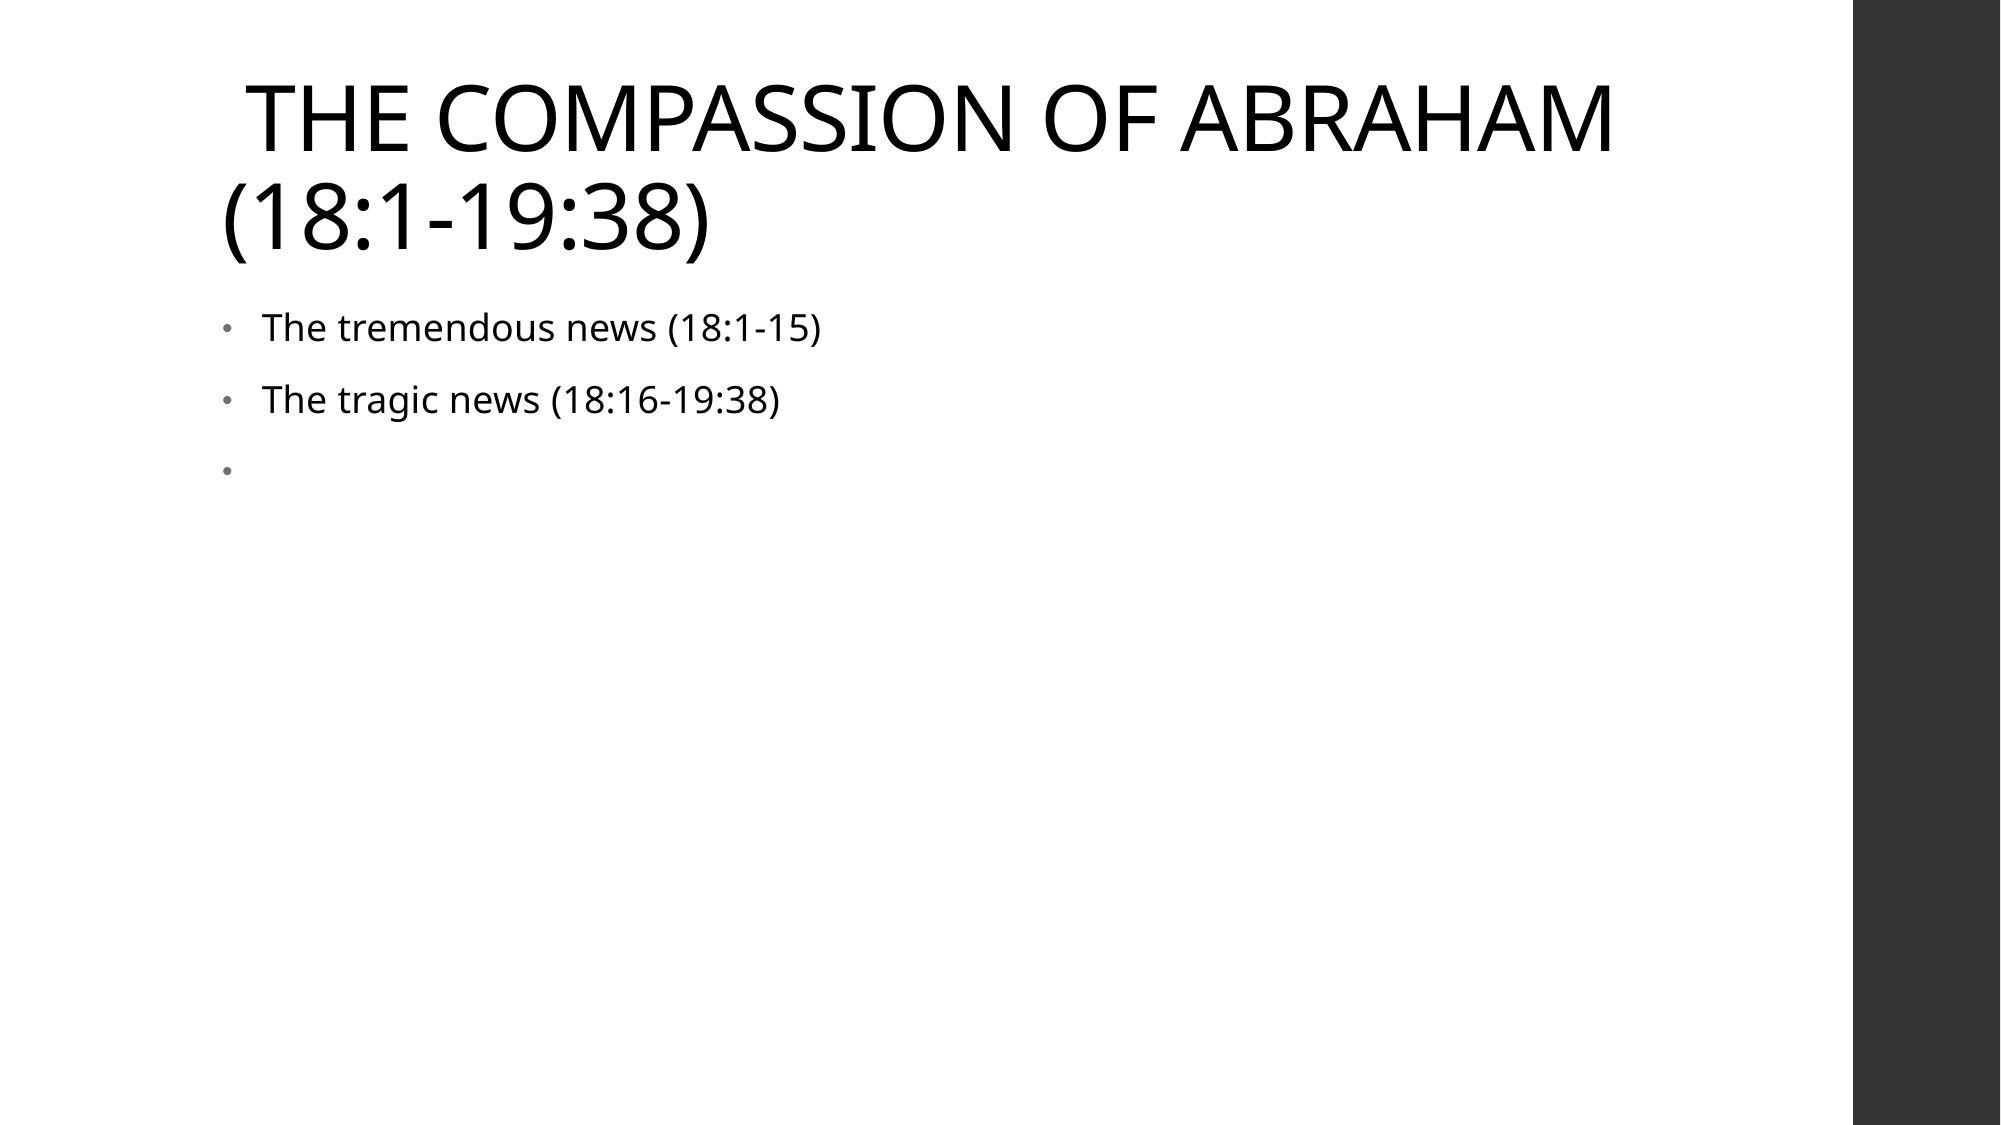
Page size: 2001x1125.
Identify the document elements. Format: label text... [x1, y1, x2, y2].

list The tremendous news (18:1-15) The tragic news (18:16-19:38) [206, 299, 1617, 1014]
title THE COMPASSION OF ABRAHAM (18:1-19:38) [206, 60, 1797, 278]
